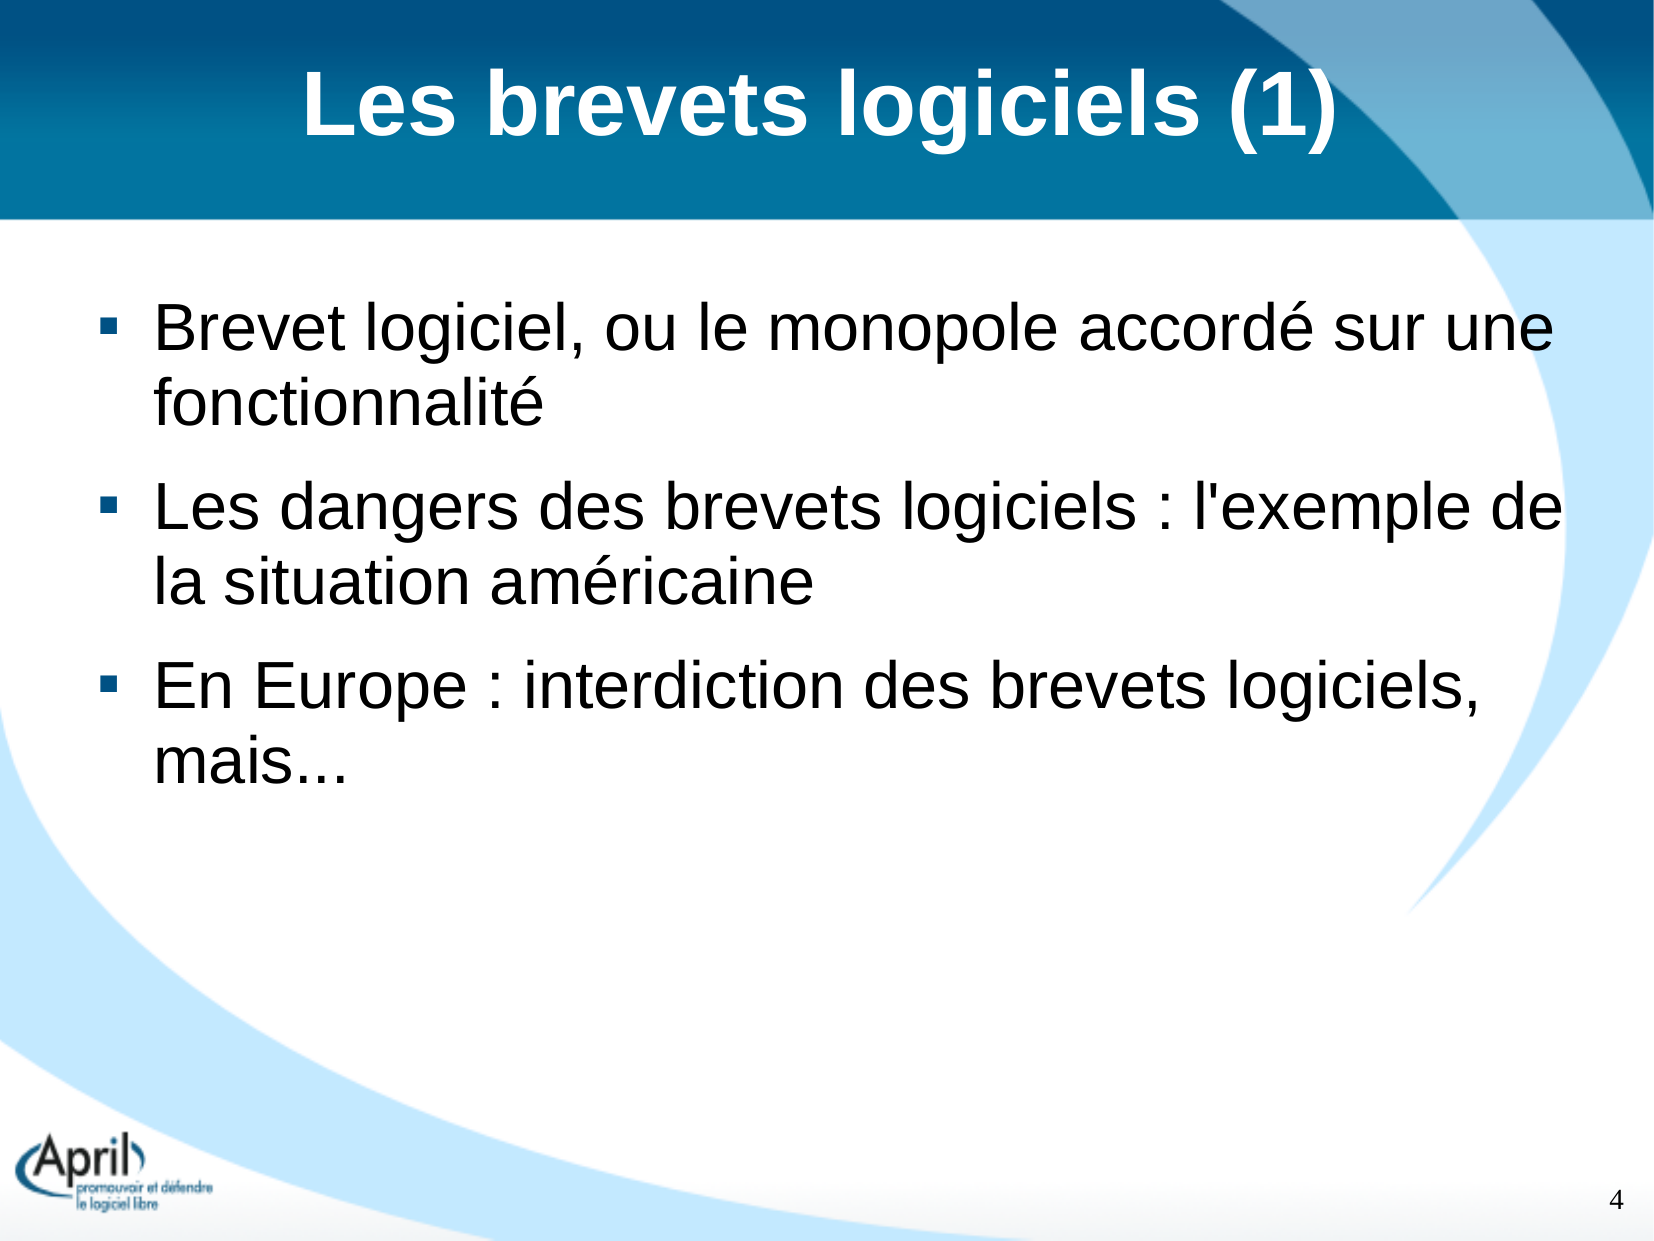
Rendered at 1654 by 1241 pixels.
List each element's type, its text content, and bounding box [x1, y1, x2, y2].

title Les brevets logiciels (1) [76, 7, 1565, 200]
list Brevet logiciel, ou le monopole accordé sur une fonctionnalité Les dangers des brevets logiciels : l'exemple de la situation américaine En Europe : interdiction des brevets logiciels, mais... [82, 290, 1571, 1094]
picture [0, 0, 1654, 1241]
